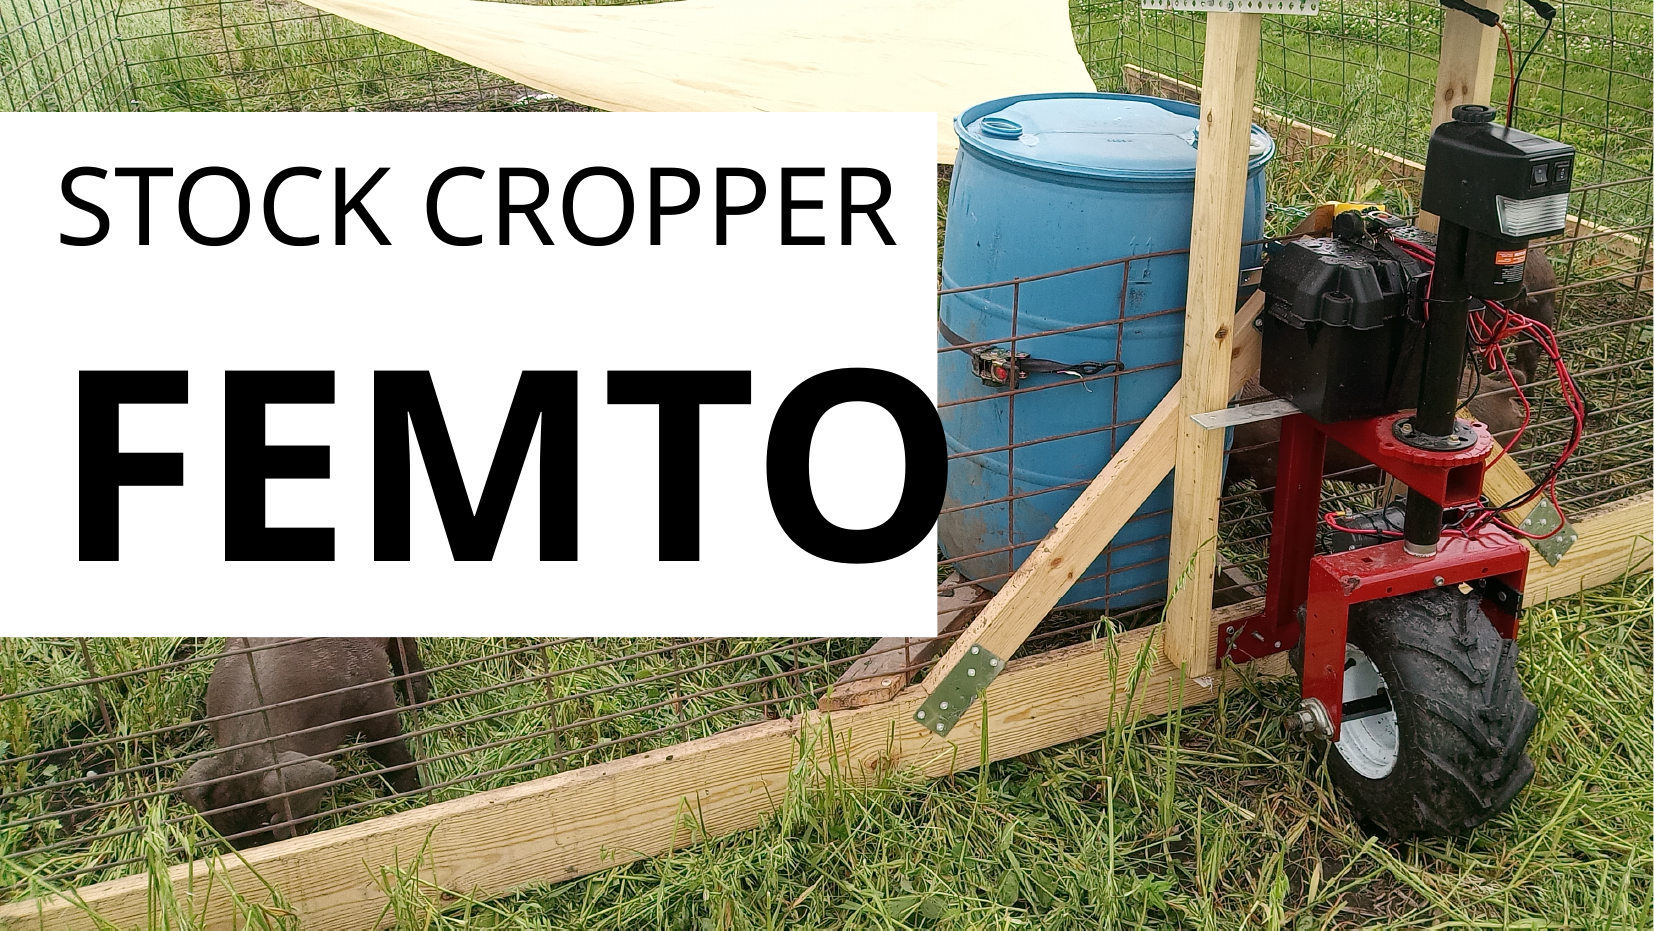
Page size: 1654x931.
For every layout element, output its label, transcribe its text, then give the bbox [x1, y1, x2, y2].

title STOCK CROPPER FEMTO [55, 159, 1544, 610]
picture [0, 0, 1654, 931]
text_box [0, 112, 938, 638]
